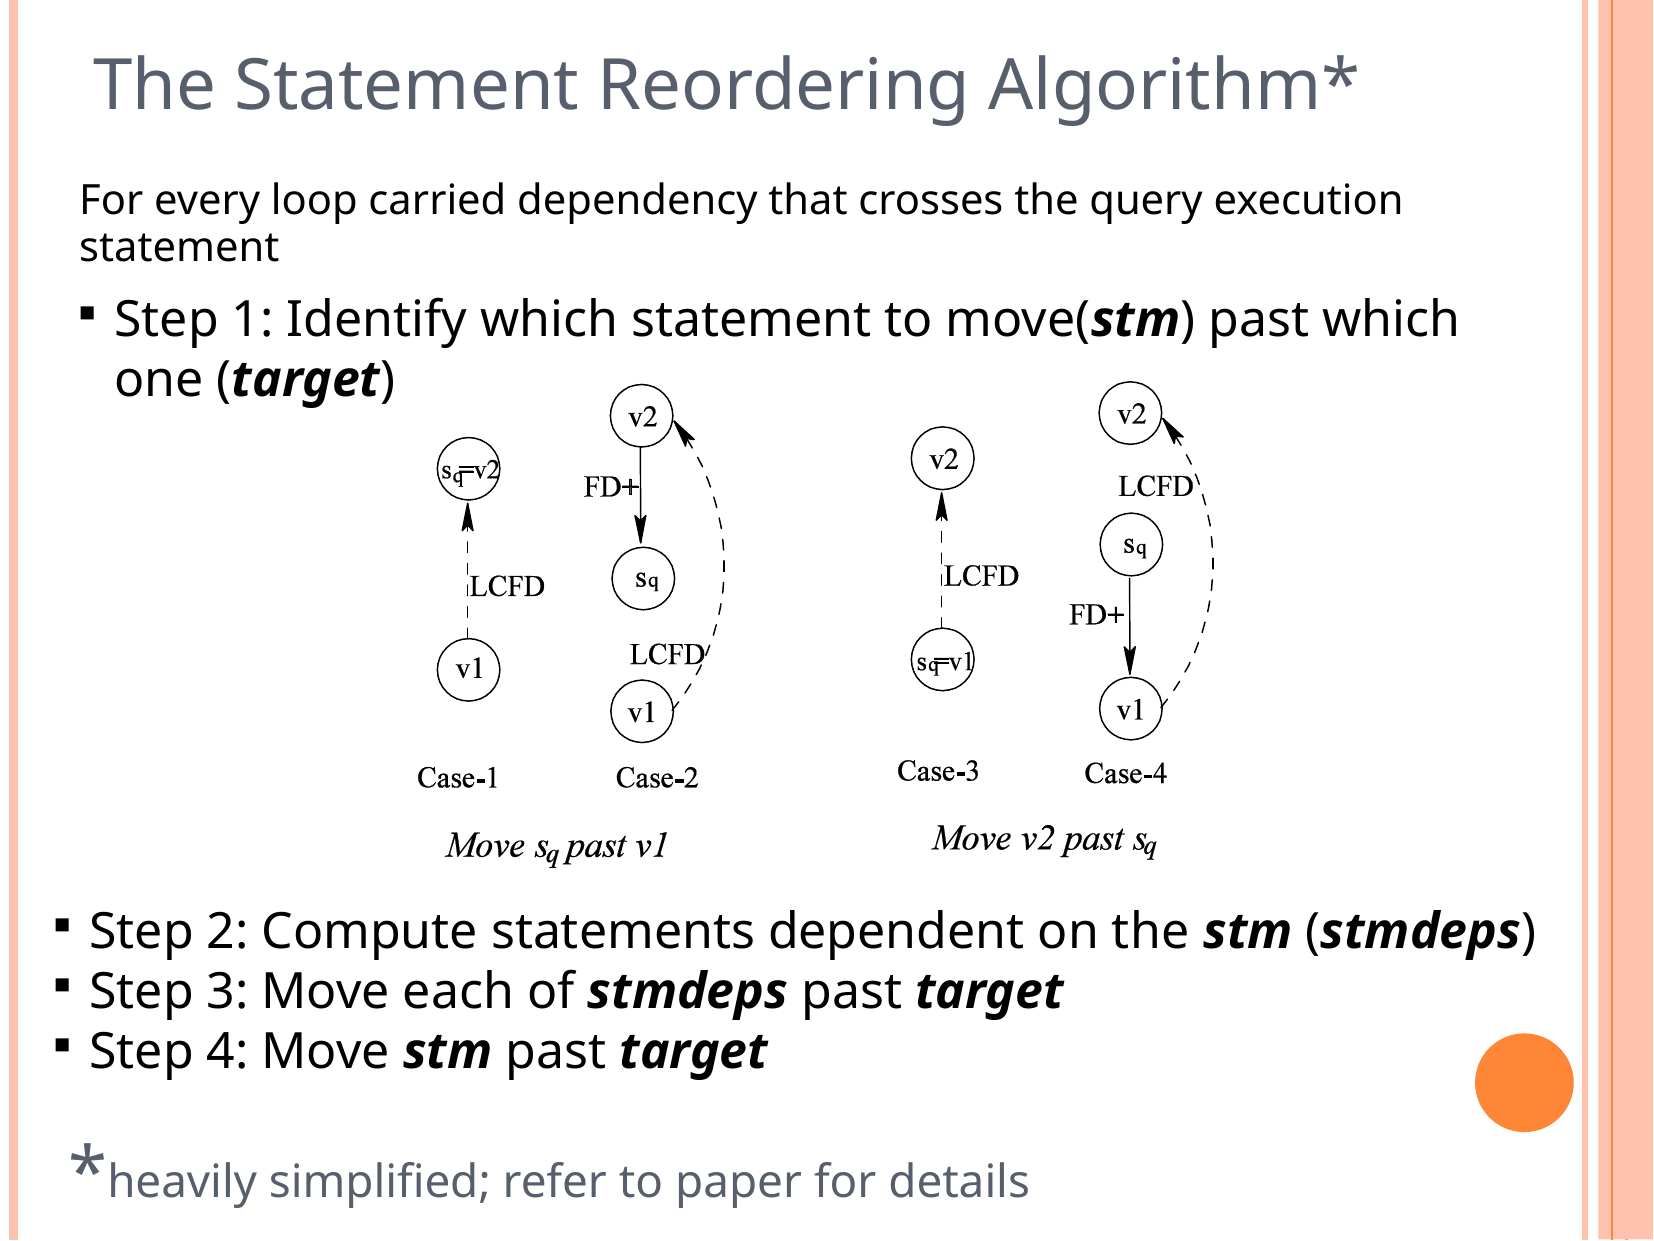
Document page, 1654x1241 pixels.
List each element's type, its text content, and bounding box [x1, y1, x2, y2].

picture [414, 432, 1214, 870]
text_box Step 1: Identify which statement to move(stm) past which one (target) [64, 282, 1552, 432]
text_box The Statement Reordering Algorithm* [76, 7, 1565, 132]
text_box Step 2: Compute statements dependent on the stm (stmdeps) Step 3: Move each of stmdeps past target Step 4: Move stm past target [39, 894, 1577, 1145]
text_box *heavily simplified; refer to paper for details [51, 1108, 1540, 1220]
text_box For every loop carried dependency that crosses the query execution statement [64, 170, 1489, 281]
